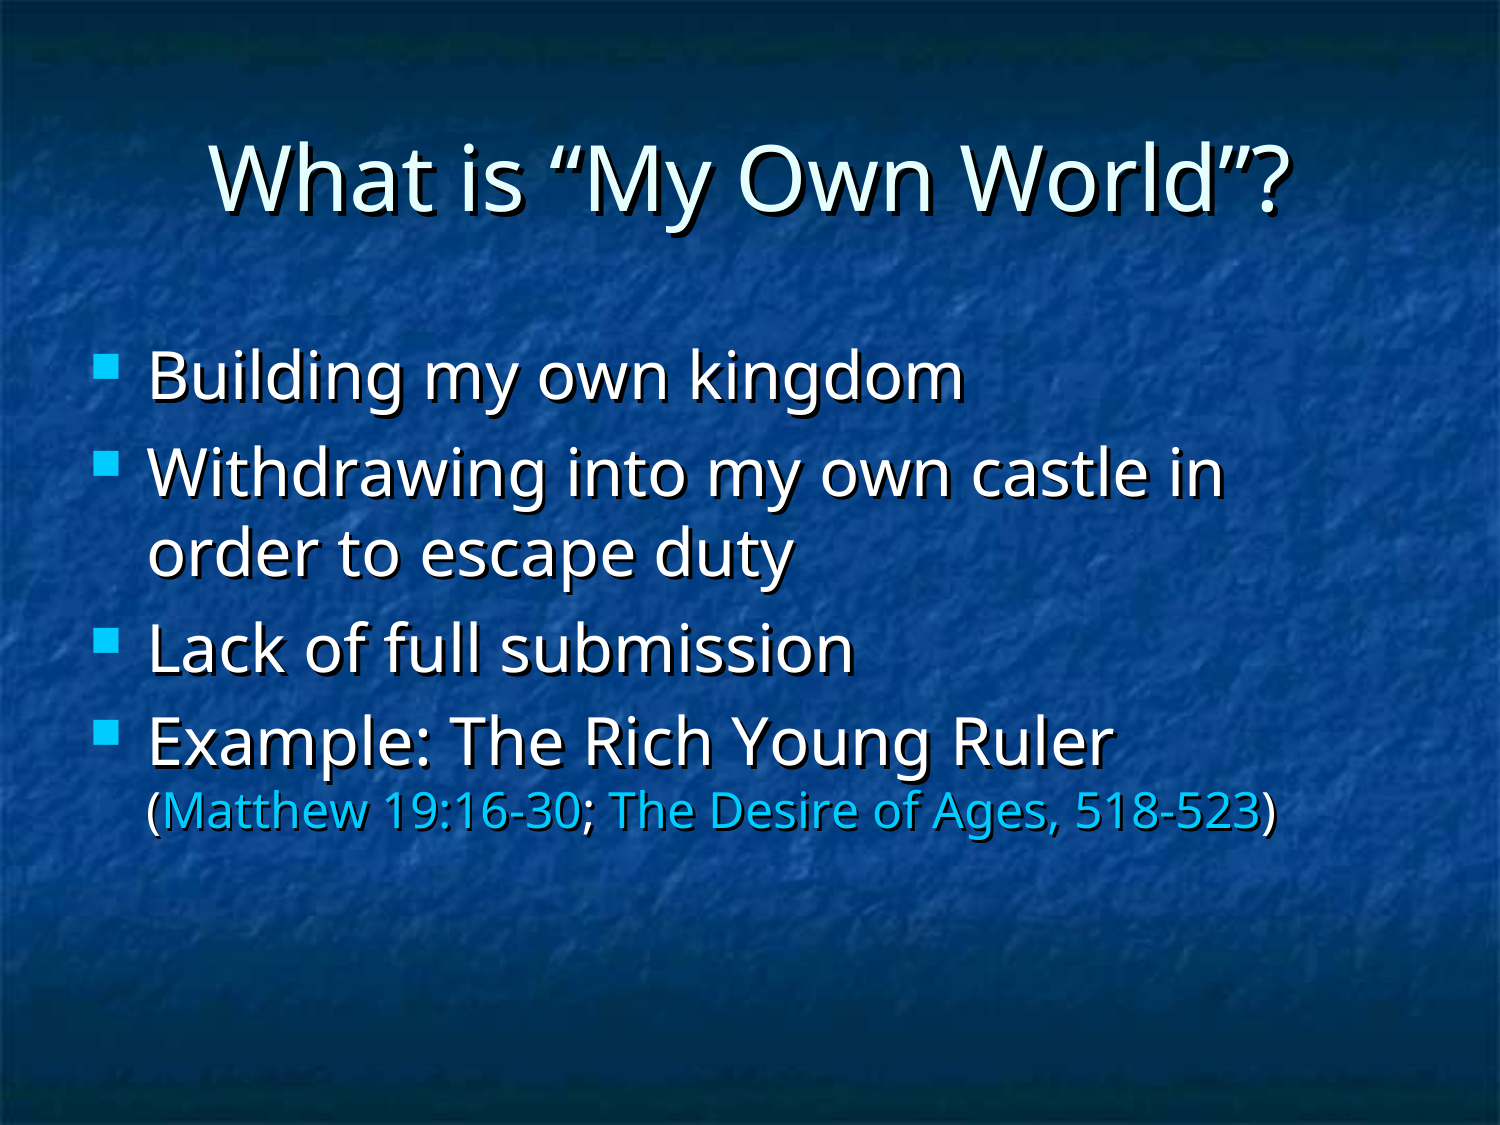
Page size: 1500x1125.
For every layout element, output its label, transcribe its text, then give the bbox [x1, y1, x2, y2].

list Building my own kingdom Withdrawing into my own castle in order to escape duty Lack of full submission Example: The Rich Young Ruler (Matthew 19:16-30; The Desire of Ages, 518-523) [75, 324, 1426, 1001]
picture [0, 0, 1500, 1125]
title What is “My Own World”? [75, 62, 1426, 288]
